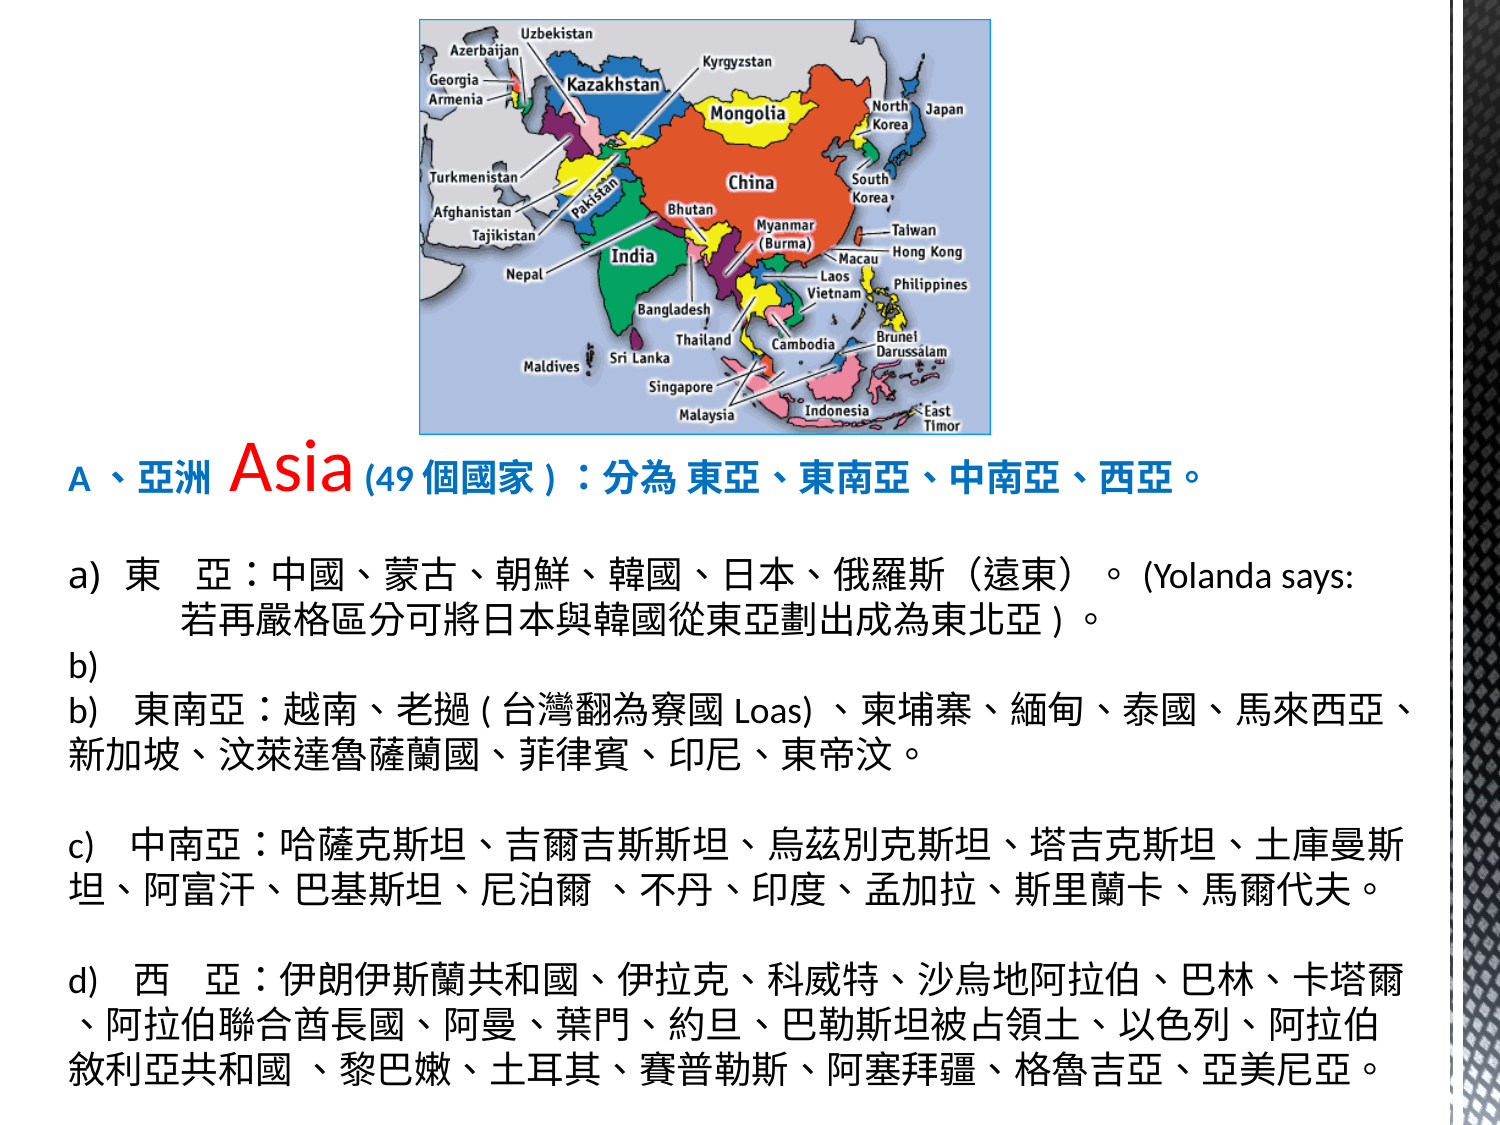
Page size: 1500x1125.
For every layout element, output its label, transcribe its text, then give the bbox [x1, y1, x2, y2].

text_box A、亞洲 Asia (49個國家)：分為 東亞、東南亞、中南亞、西亞。 東 亞：中國、蒙古、朝鮮、韓國、日本、俄羅斯（遠東）。(Yolanda says: 若再嚴格區分可將日本與韓國從東亞劃出成為東北亞)。 b) 東南亞：越南、老撾(台灣翻為竂國Loas)、柬埔寨、緬甸、泰國、馬來西亞、新加坡、汶萊達魯薩蘭國、菲律賓、印尼、東帝汶。 c) 中南亞：哈薩克斯坦、吉爾吉斯斯坦、烏茲別克斯坦、塔吉克斯坦、土庫曼斯坦、阿富汗、巴基斯坦、尼泊爾 、不丹、印度、孟加拉、斯里蘭卡、馬爾代夫。 d) 西 亞：伊朗伊斯蘭共和國、伊拉克、科威特、沙烏地阿拉伯、巴林、卡塔爾 、阿拉伯聯合酋長國、阿曼、葉門、約旦、巴勒斯坦被占領土、以色列、阿拉伯敘利亞共和國 、黎巴嫩、土耳其、賽普勒斯、阿塞拜疆、格魯吉亞、亞美尼亞。 [53, 409, 1423, 1099]
picture [419, 19, 991, 409]
